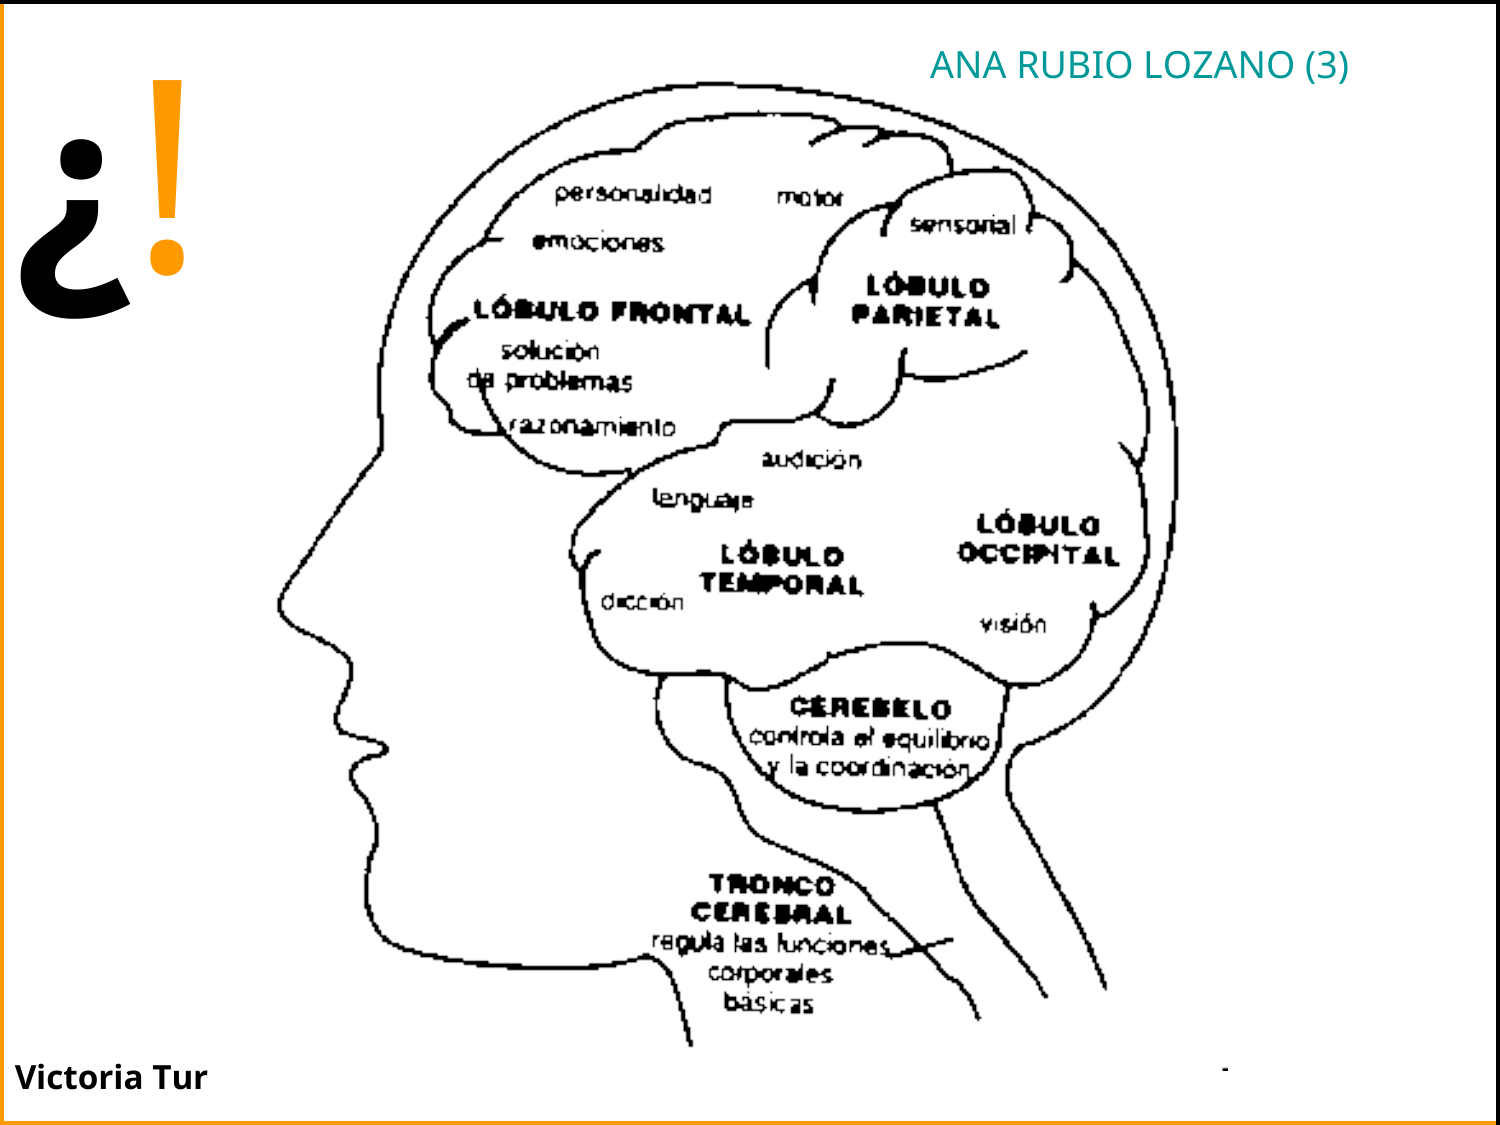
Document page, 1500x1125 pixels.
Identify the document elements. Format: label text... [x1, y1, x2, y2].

title ANA RUBIO LOZANO (3) [915, 31, 1437, 103]
picture [242, 54, 1228, 1071]
